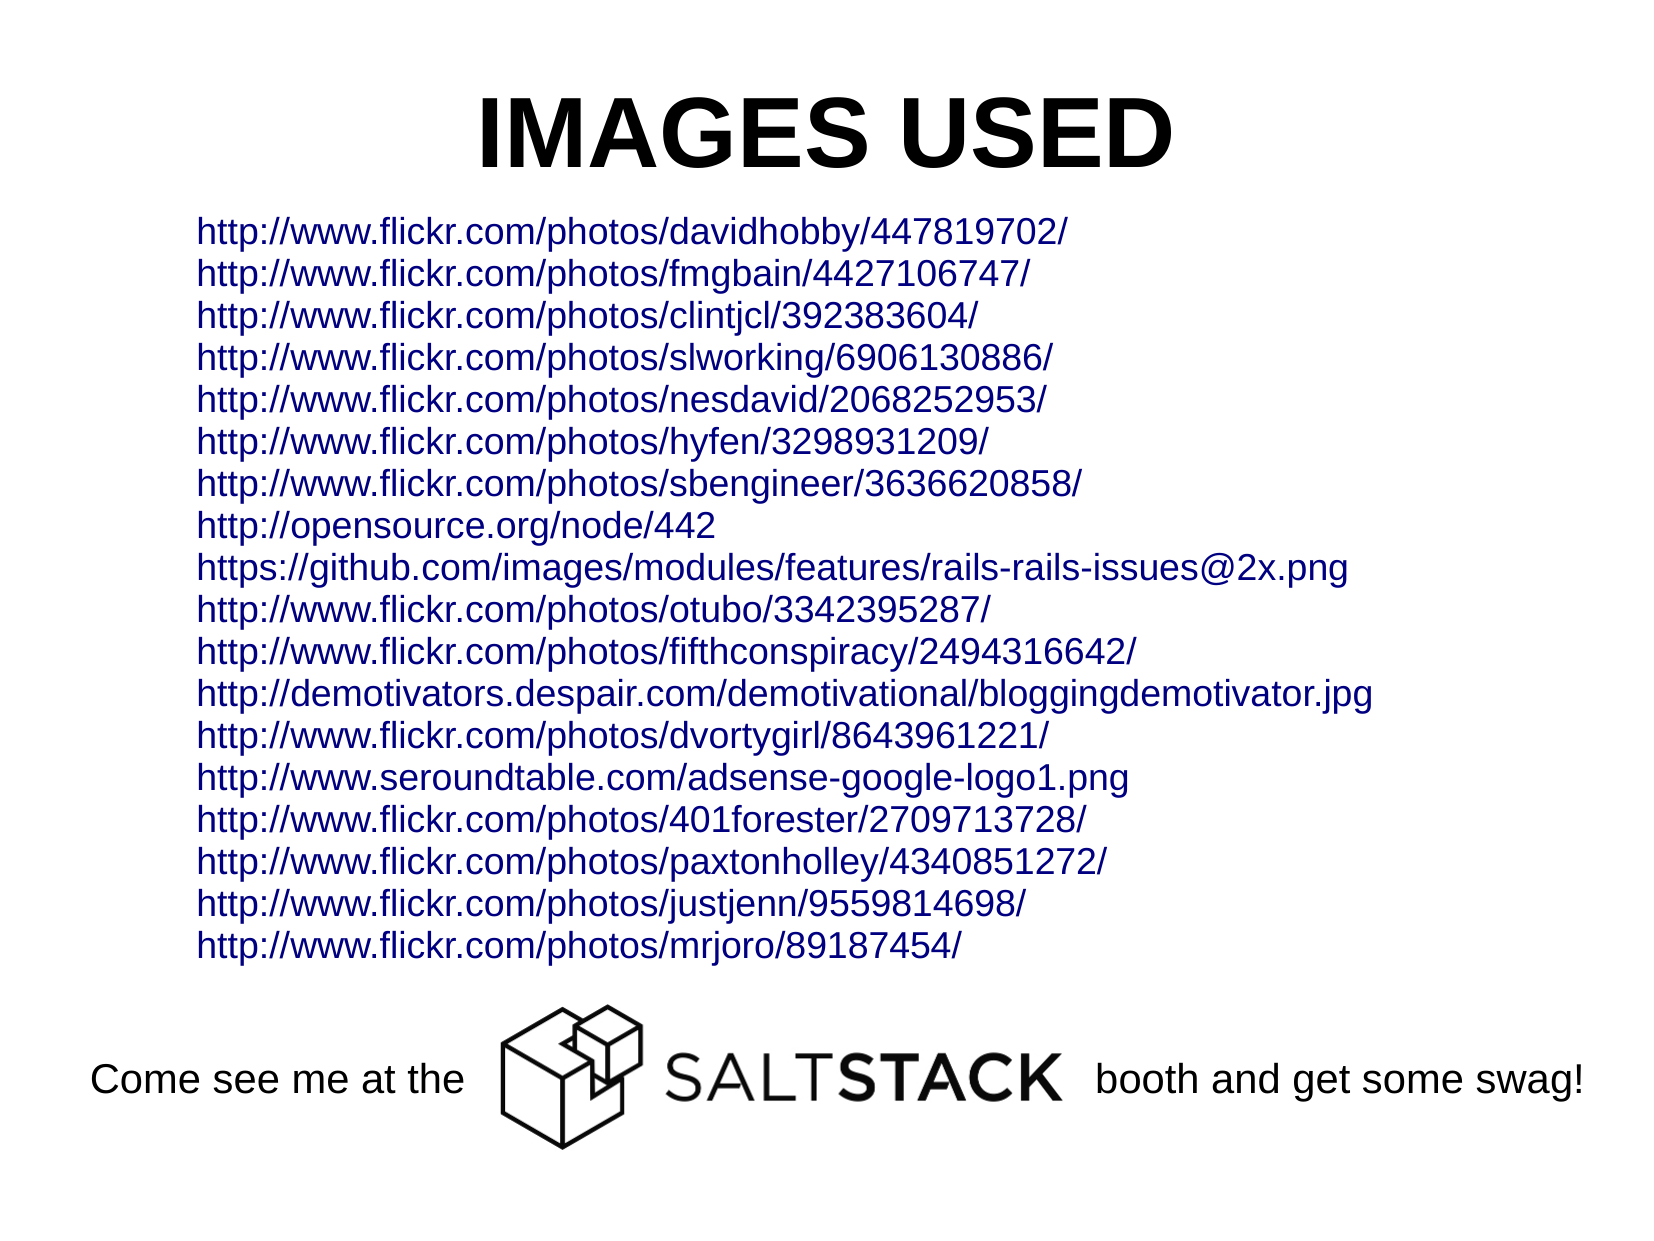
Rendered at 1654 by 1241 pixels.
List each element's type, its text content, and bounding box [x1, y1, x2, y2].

picture [483, 983, 1084, 1172]
text_box IMAGES USED [414, 69, 1240, 197]
text_box booth and get some swag! [1084, 1048, 1621, 1110]
text_box Come see me at the [75, 1048, 483, 1110]
text_box http://www.flickr.com/photos/davidhobby/447819702/ http://www.flickr.com/photos/fmgbain/4427106747/ http://www.flickr.com/photos/clintjcl/392383604/ http://www.flickr.com/photos/slworking/6906130886/ http://www.flickr.com/photos/nesdavid/2068252953/ http://www.flickr.com/photos/hyfen/3298931209/ http://www.flickr.com/photos/sbengineer/3636620858/ http://opensource.org/node/442 https://github.com/images/modules/features/rails-rails-issues@2x.png http://www.flickr.com/photos/otubo/3342395287/ http://www.flickr.com/photos/fifthconspiracy/2494316642/ http://demotivators.despair.com/demotivational/bloggingdemotivator.jpg http://www.flickr.com/photos/dvortygirl/8643961221/ http://www.seroundtable.com/adsense-google-logo1.png http://www.flickr.com/photos/401forester/2709713728/ http://www.flickr.com/photos/paxtonholley/4340851272/ http://www.flickr.com/photos/justjenn/9559814698/ http://www.flickr.com/photos/mrjoro/89187454/ [181, 202, 1472, 1016]
